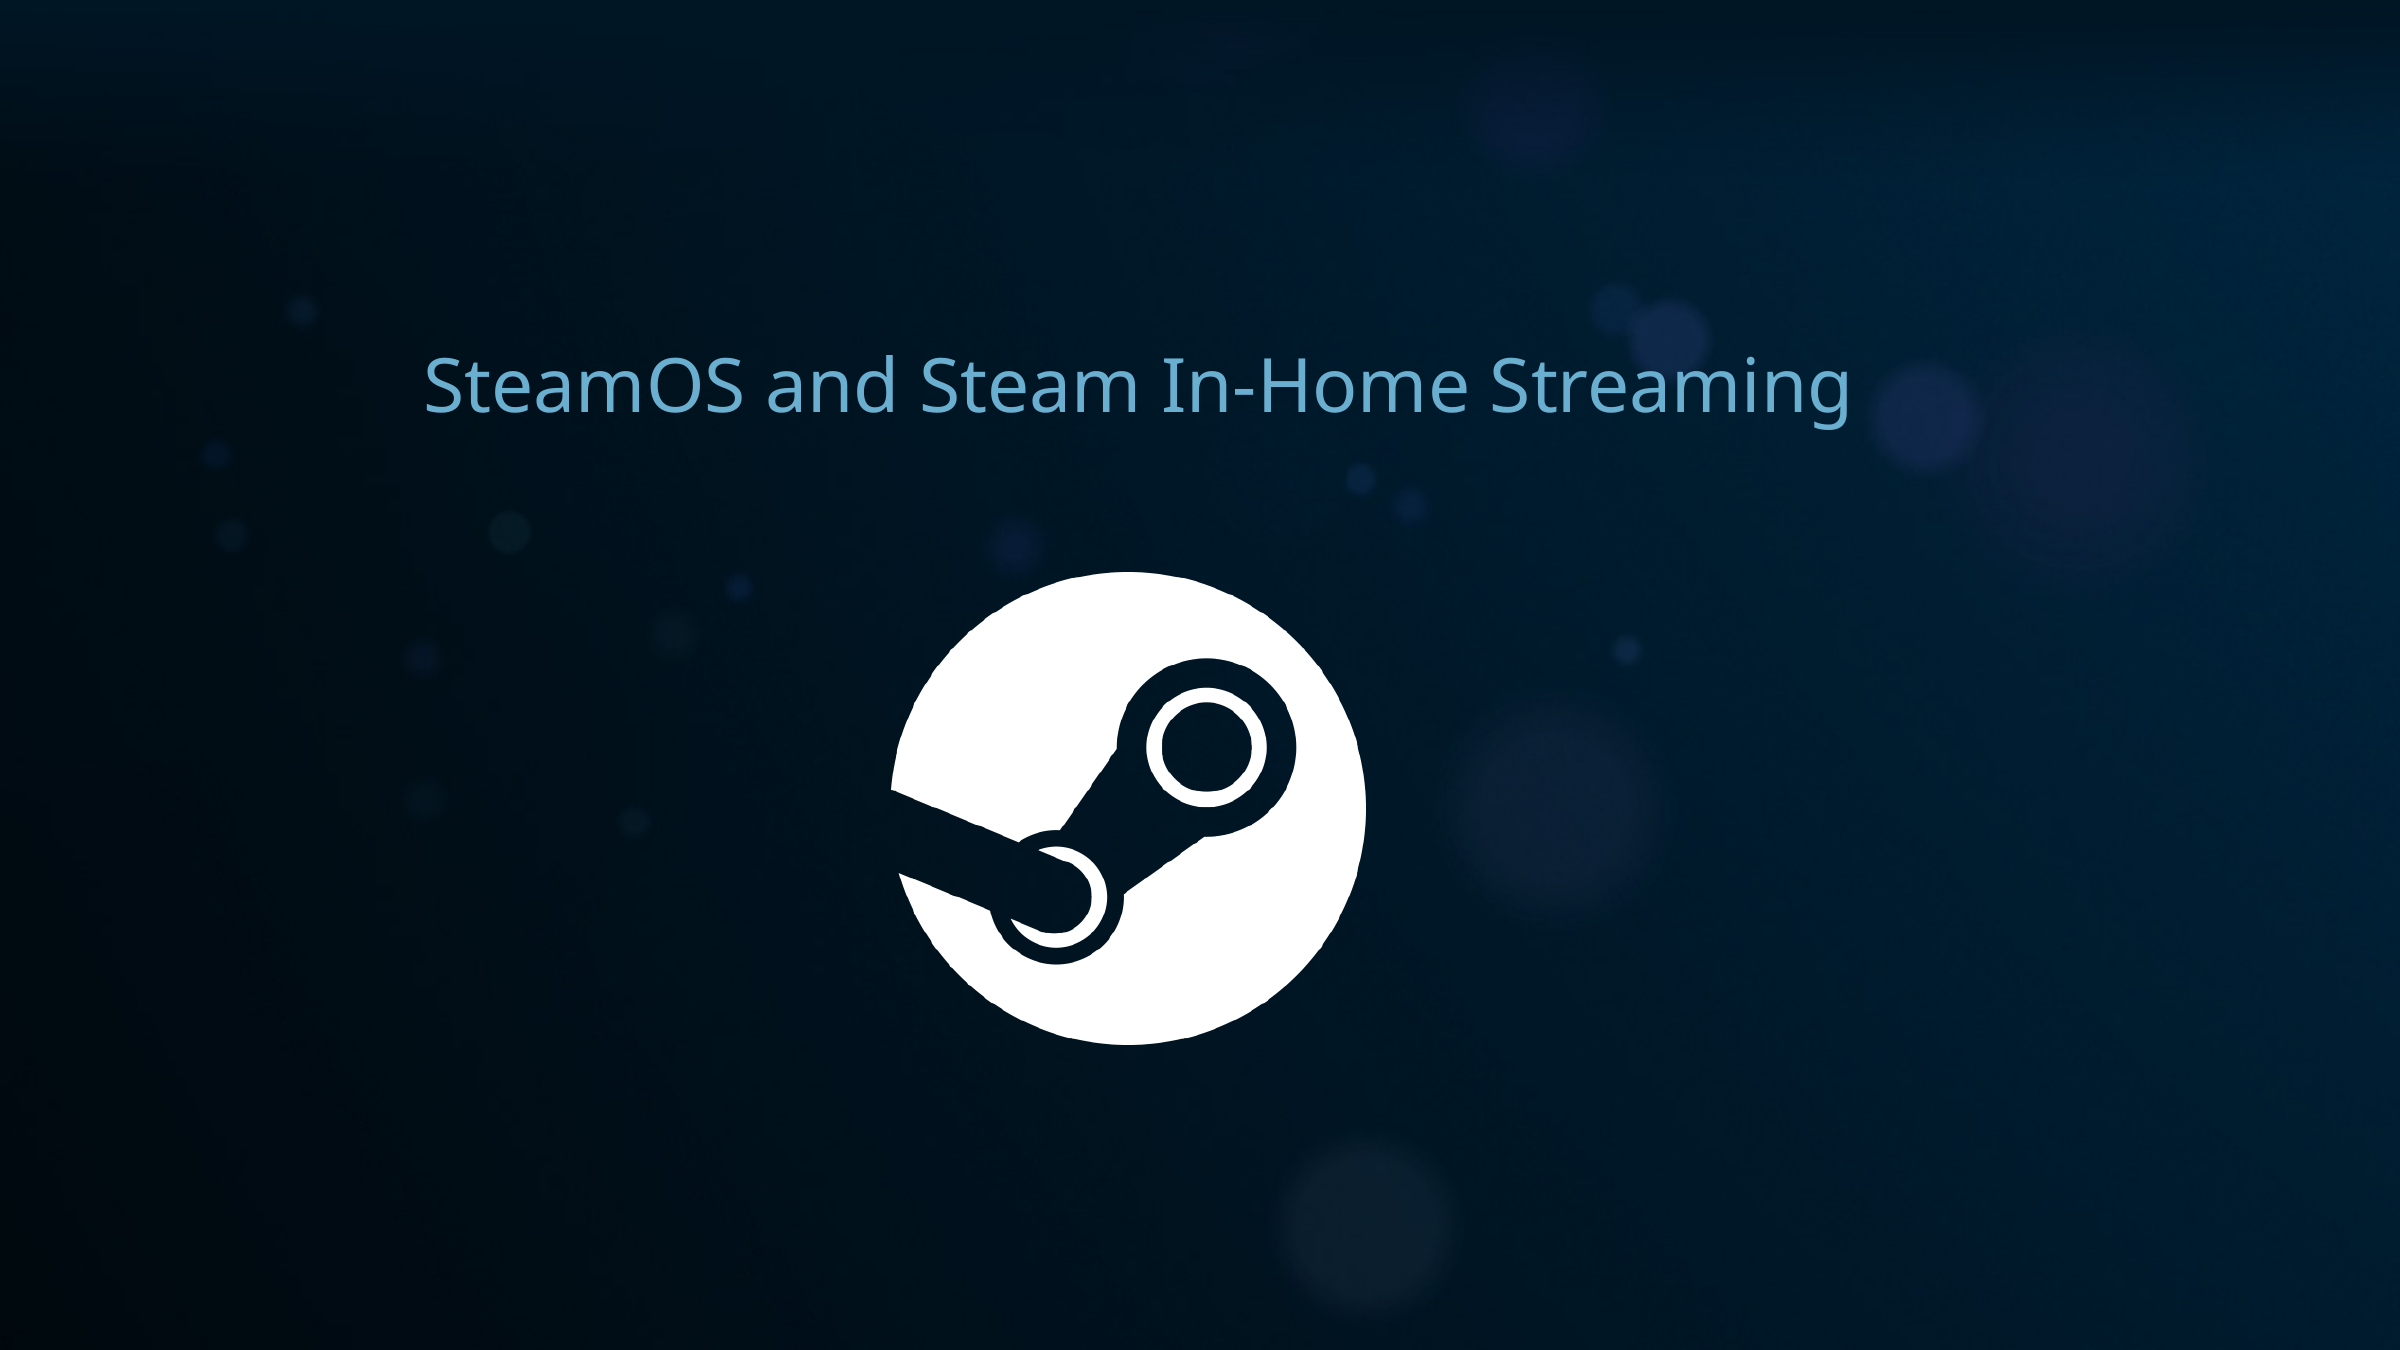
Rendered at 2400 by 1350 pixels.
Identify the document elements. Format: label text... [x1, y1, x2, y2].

text_box SteamOS and Steam In-Home Streaming [408, 329, 1870, 435]
picture [0, 0, 2400, 1350]
